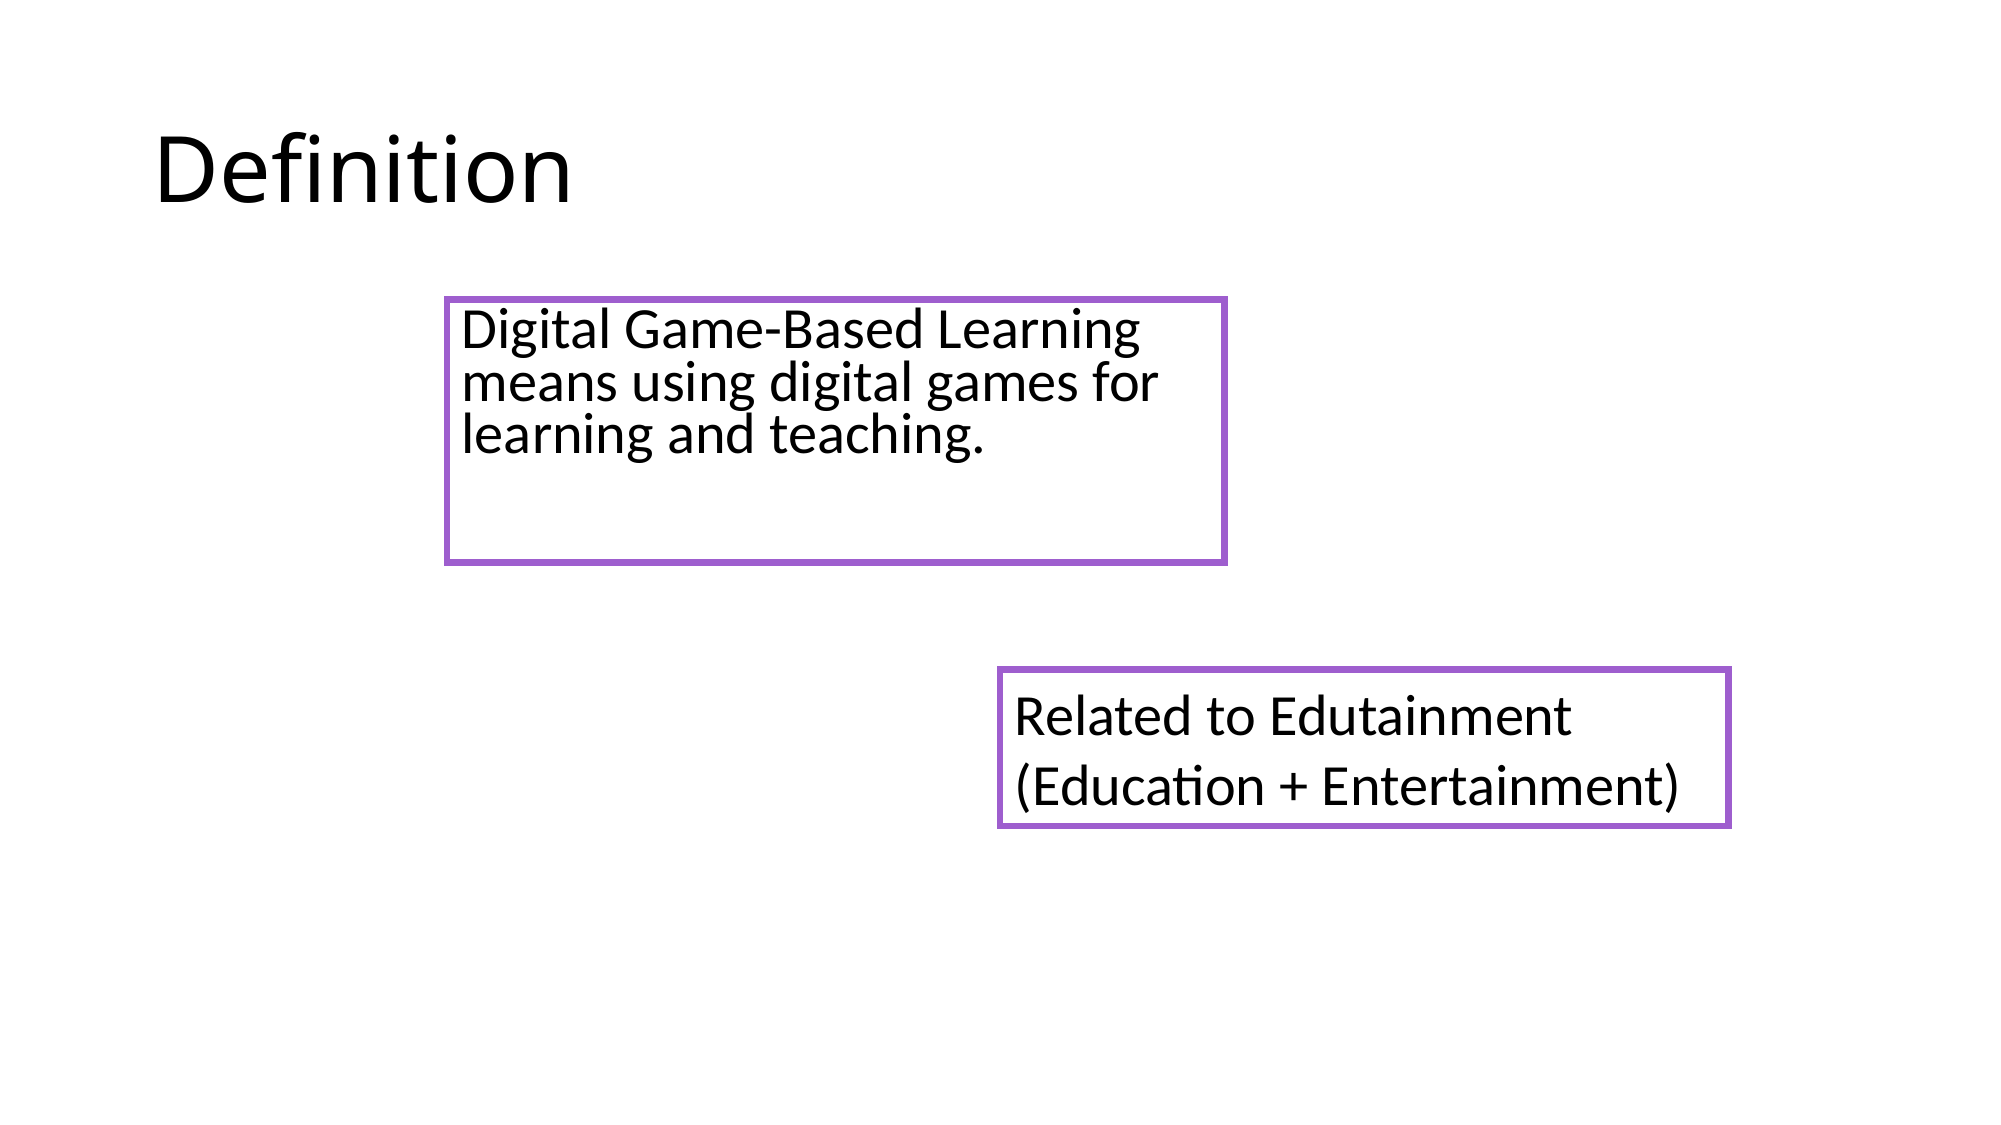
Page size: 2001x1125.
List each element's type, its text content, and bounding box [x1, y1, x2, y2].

text_box Related to Edutainment (Education + Entertainment) [999, 669, 1729, 826]
list Digital Game-Based Learning means using digital games for learning and teaching. [446, 299, 1225, 563]
title Definition [137, 59, 1863, 278]
